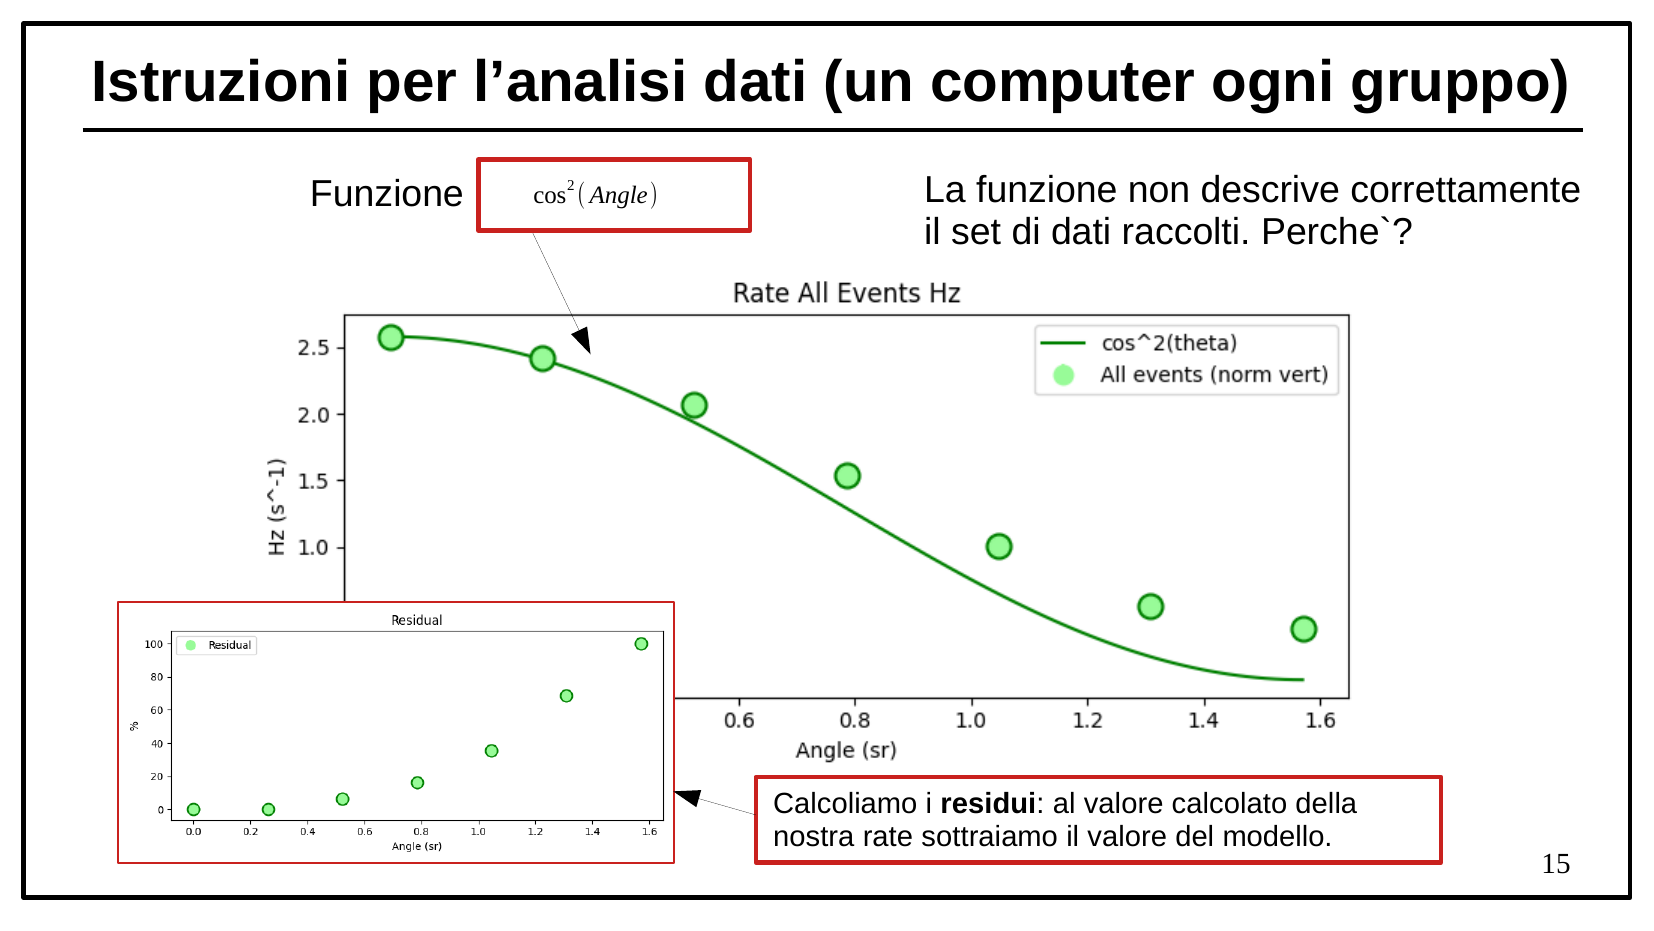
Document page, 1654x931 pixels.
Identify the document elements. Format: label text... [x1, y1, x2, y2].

picture [245, 259, 1371, 785]
picture [118, 603, 674, 863]
text_box Funzione [481, 165, 748, 228]
text_box Calcoliamo i residui: al valore calcolato della nostra rate sottraiamo il valore del modello. [755, 777, 1441, 863]
text_box Istruzioni per l’analisi dati (un computer ogni gruppo) [76, 41, 1601, 154]
text_box La funzione non descrive correttamente il set di dati raccolti. Perche`? [909, 161, 1619, 260]
chart [527, 177, 751, 211]
text_box Funzione [295, 165, 804, 265]
